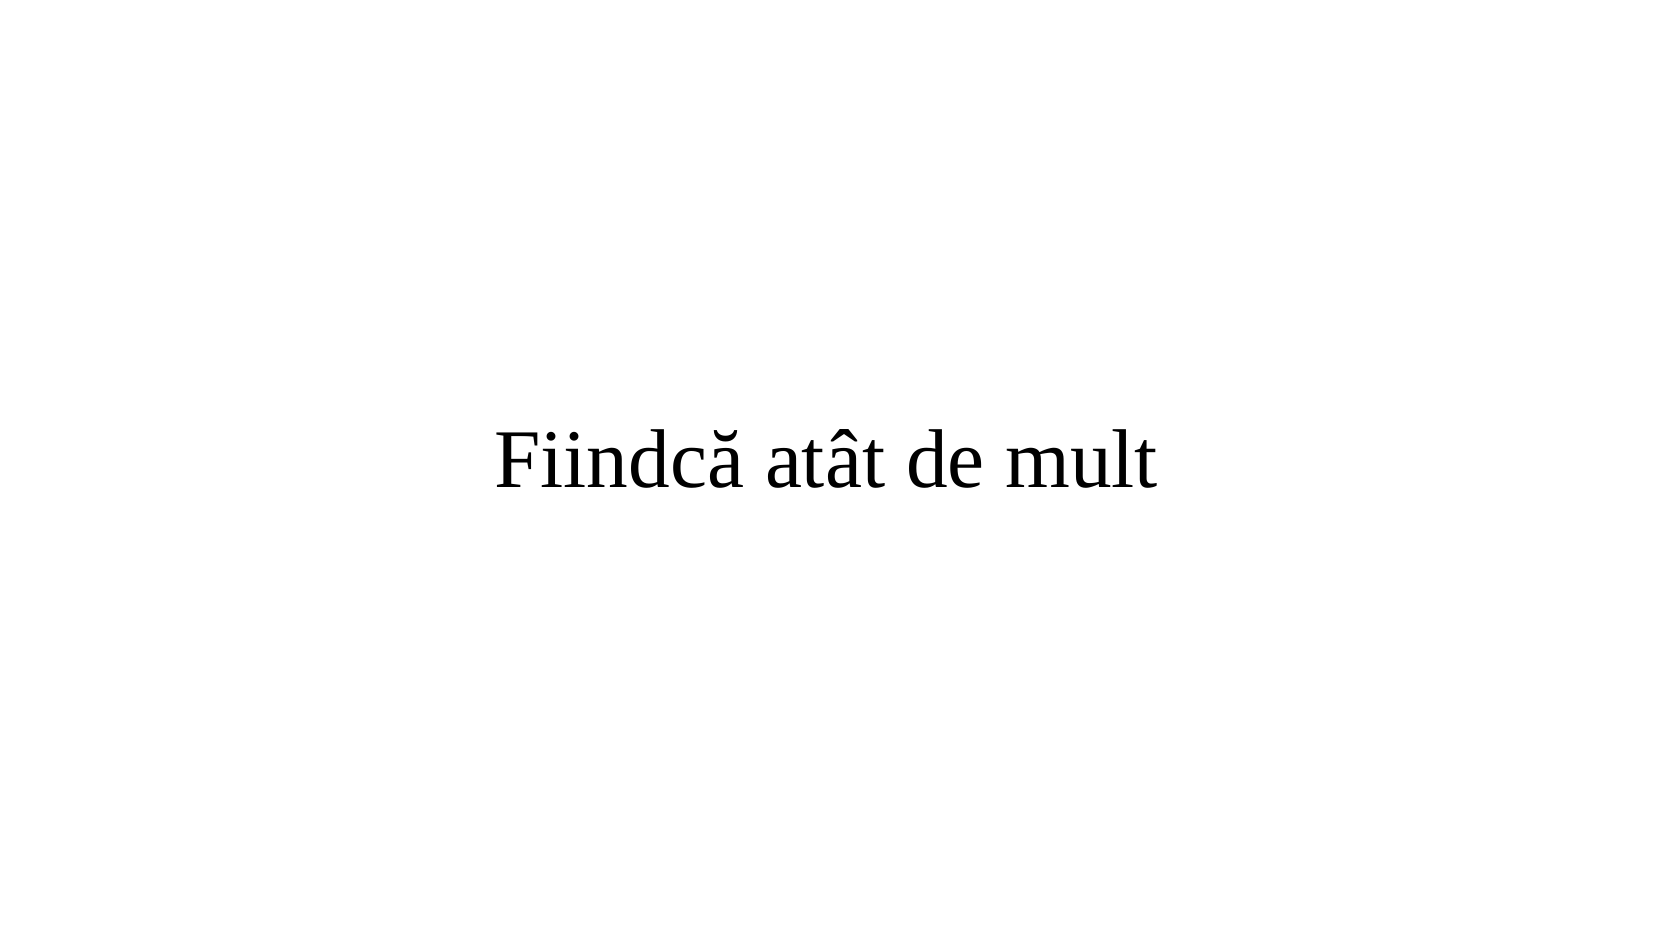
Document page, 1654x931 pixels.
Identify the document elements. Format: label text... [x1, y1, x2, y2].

subtitle Fiindcă atât de mult [0, 396, 1654, 505]
